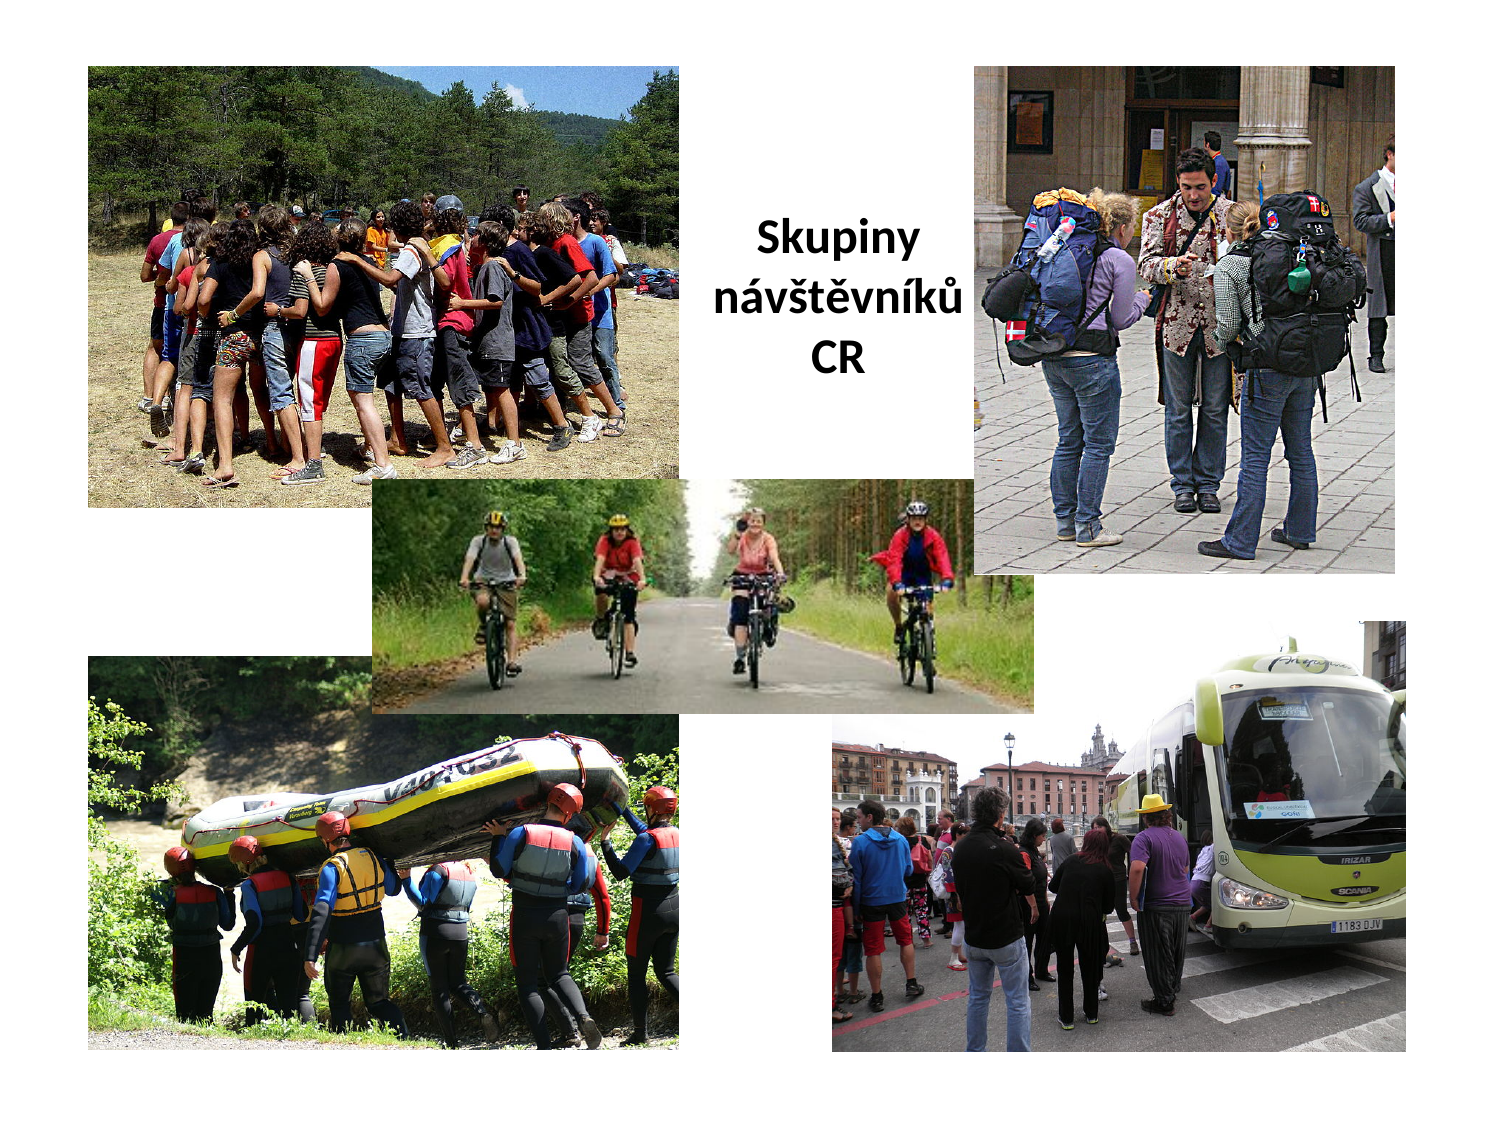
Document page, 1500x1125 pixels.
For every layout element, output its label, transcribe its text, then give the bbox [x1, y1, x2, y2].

picture [88, 66, 1406, 1052]
text_box Skupiny návštěvníků CR [679, 196, 999, 392]
